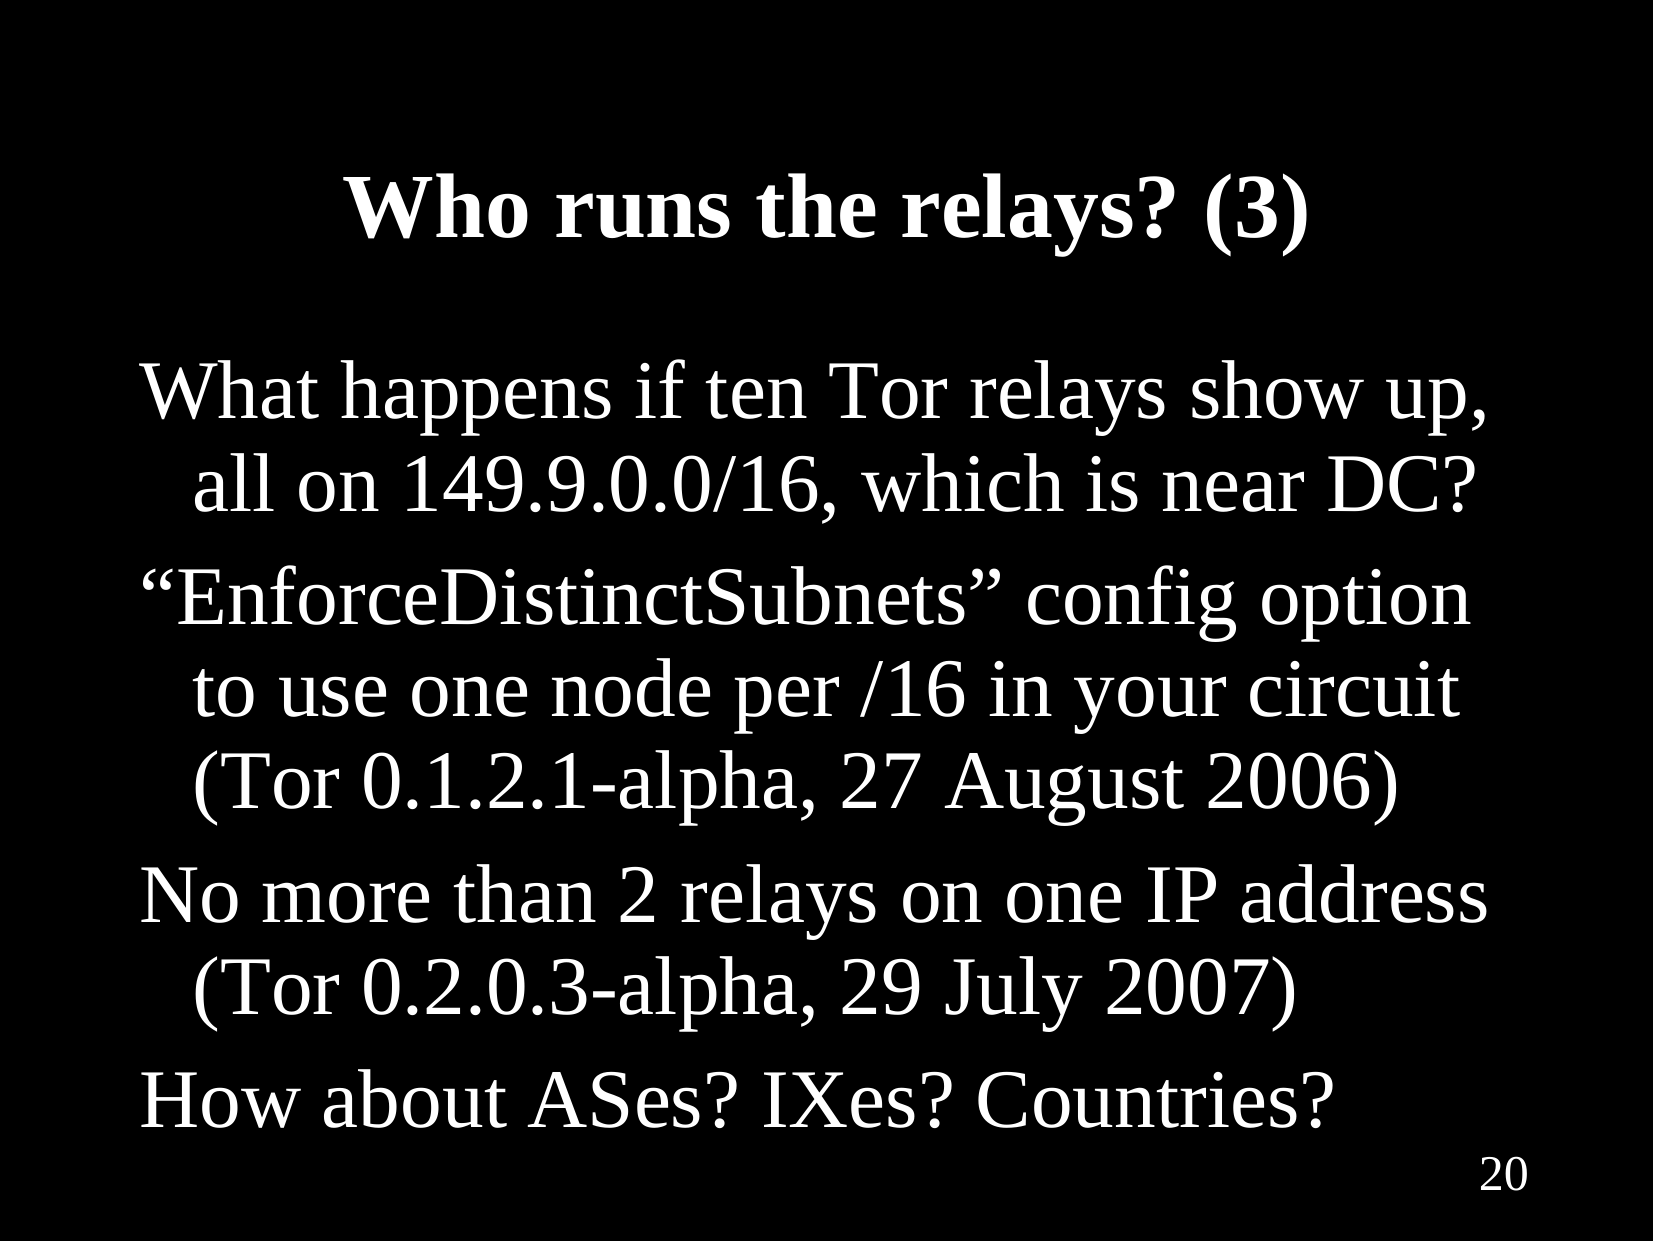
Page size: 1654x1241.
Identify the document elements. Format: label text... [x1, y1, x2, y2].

title Who runs the relays? (3) [121, 102, 1534, 311]
list What happens if ten Tor relays show up, all on 149.9.0.0/16, which is near DC? “EnforceDistinctSubnets” config option to use one node per /16 in your circuit (Tor 0.1.2.1-alpha, 27 August 2006) No more than 2 relays on one IP address (Tor 0.2.0.3-alpha, 29 July 2007) How about ASes? IXes? Countries? [121, 344, 1534, 1146]
